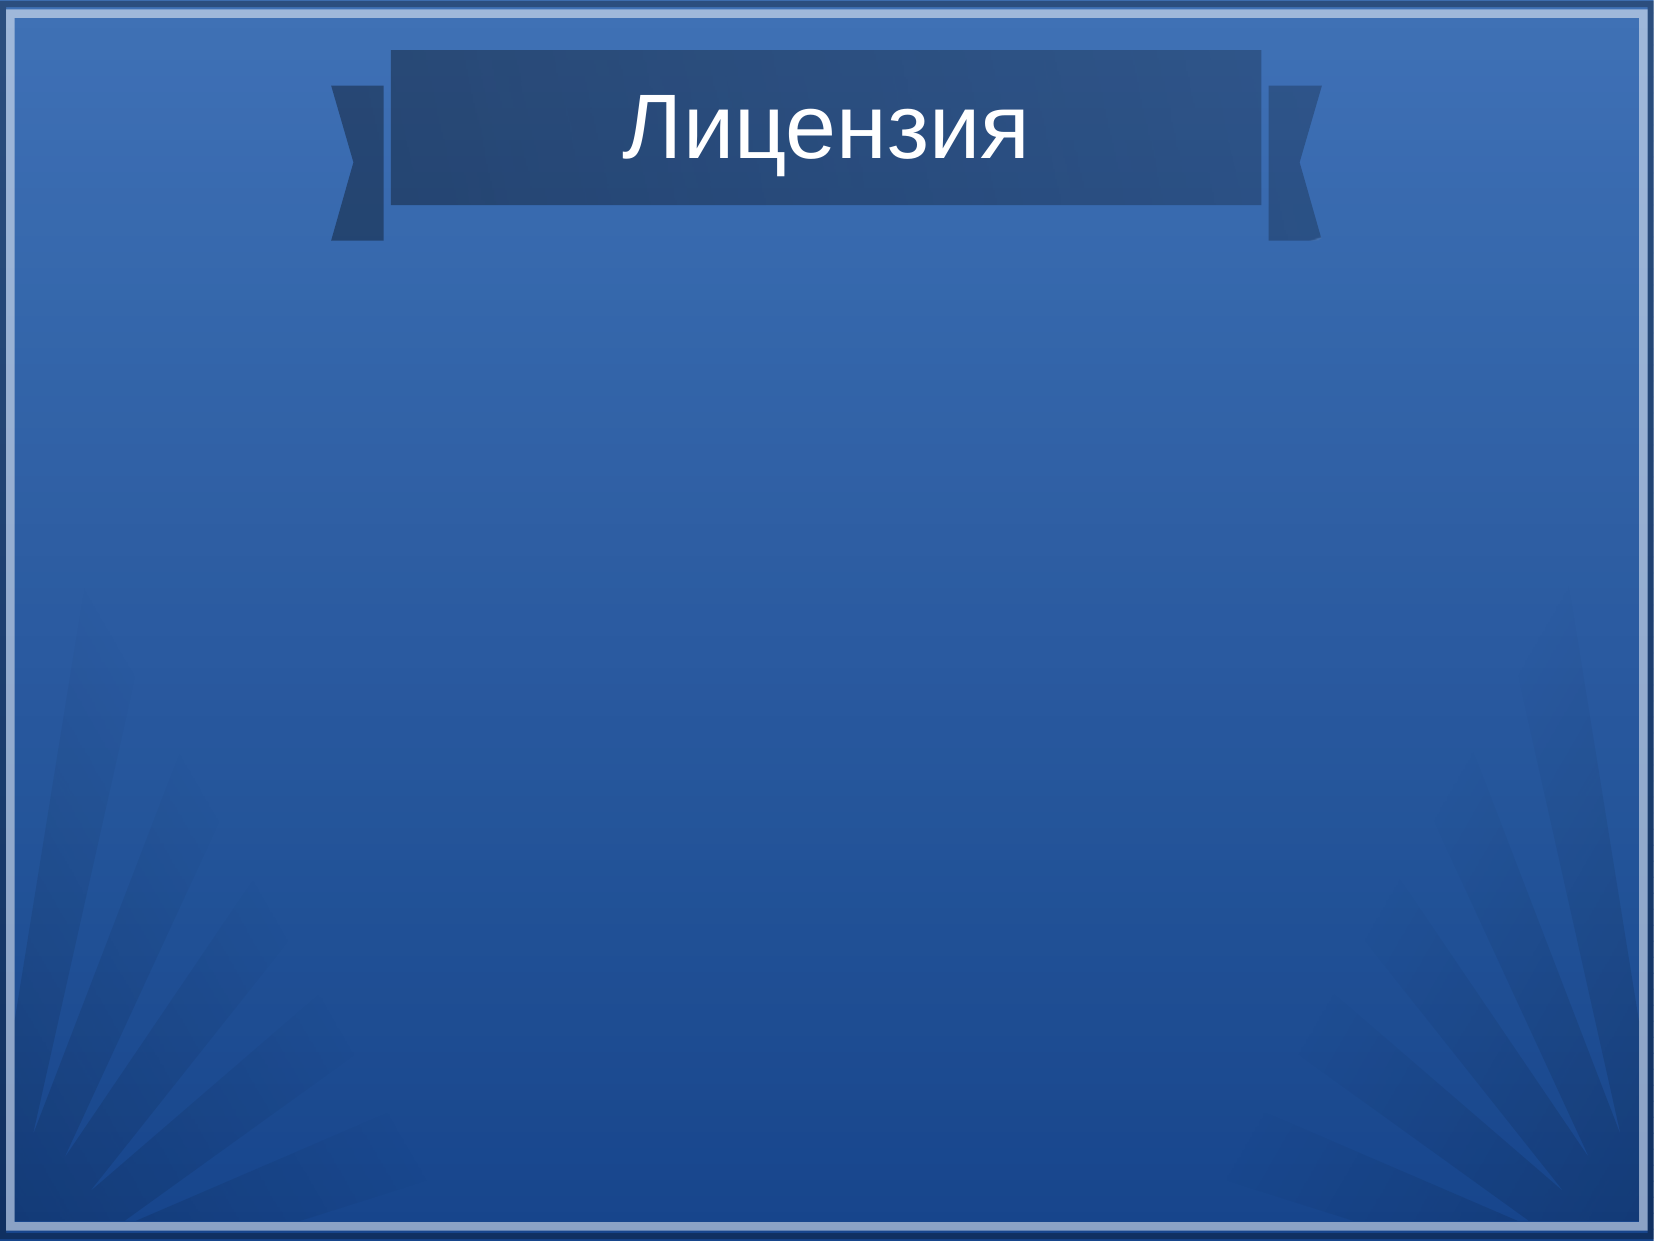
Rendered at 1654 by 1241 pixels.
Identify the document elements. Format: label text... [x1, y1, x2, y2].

title Лицензия [389, 49, 1264, 205]
